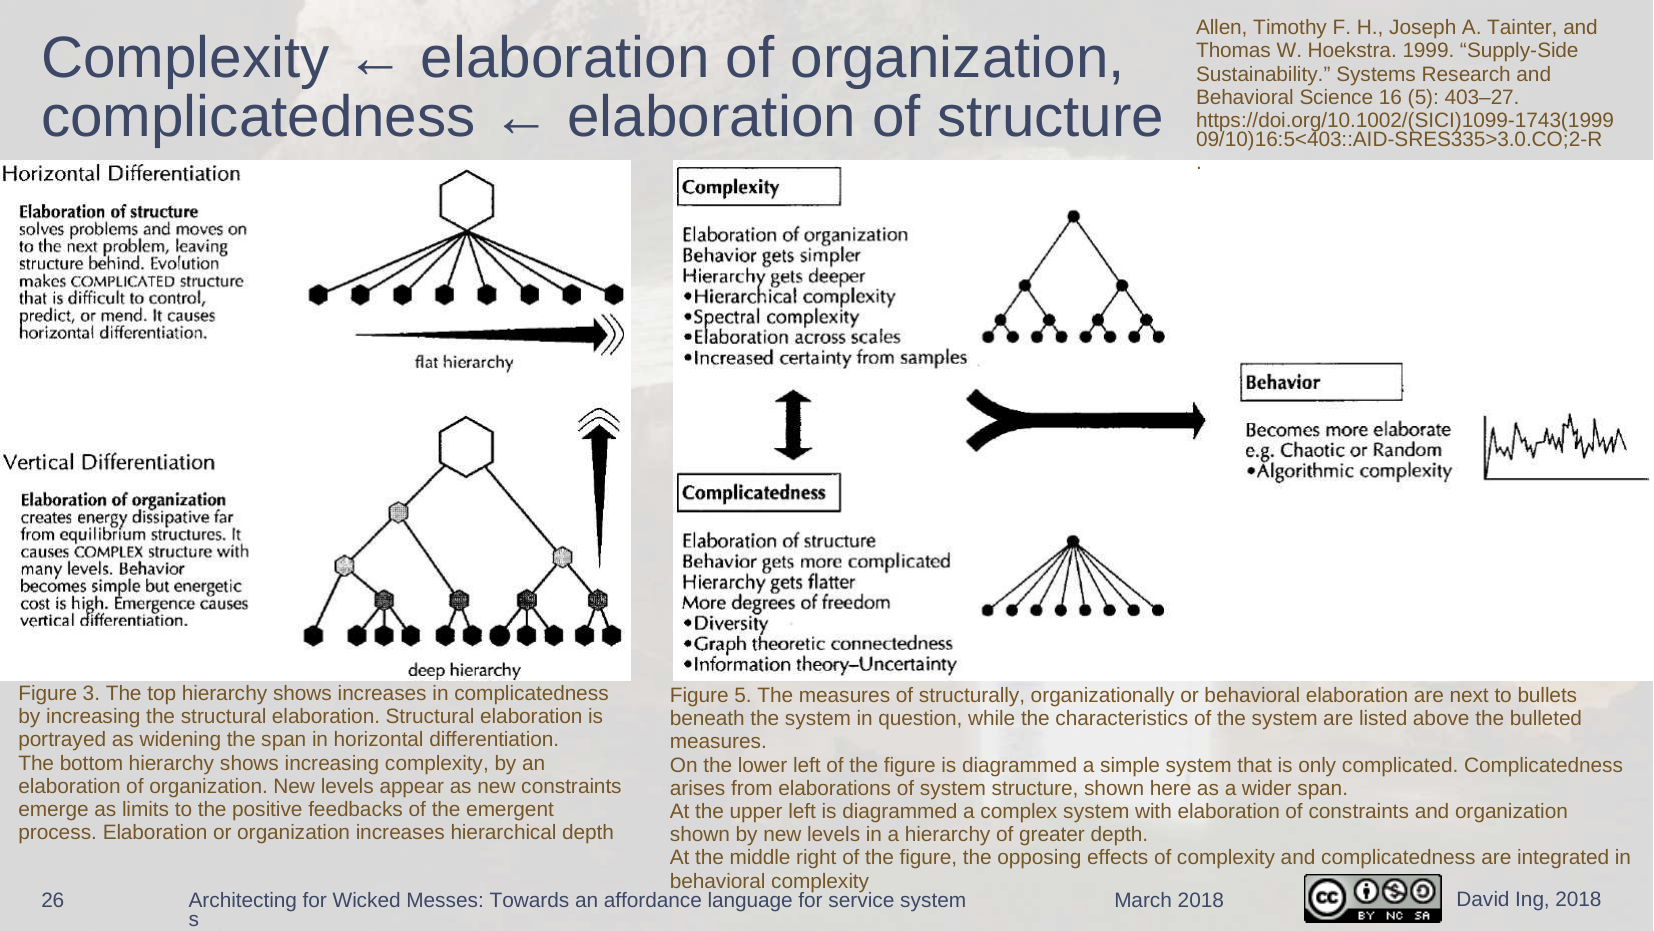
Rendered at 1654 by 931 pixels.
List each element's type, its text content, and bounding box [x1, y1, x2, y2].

picture [0, 160, 631, 681]
picture [673, 160, 1654, 681]
title Complexity ← elaboration of organization, complicatedness ← elaboration of structure [41, 30, 1181, 148]
text_box Solving for the optimal Problem solution involves analysis, research employing quantitative methods seeking optimal outcomes. Unfortunately, as conditions change, problems frequently do not remain solved or resolved but reappear, and usually in more complex forms. Furthermore, every solution and resolution generates new problems, ones that tend to be more complex than the ones solved or resolved. [0, 0, 1653, 931]
picture [1304, 889, 1442, 923]
text_box Figure 3. The top hierarchy shows increases in complicatedness by increasing the structural elaboration. Structural elaboration is portrayed as widening the span in horizontal differentiation. The bottom hierarchy shows increasing complexity, by an elaboration of organization. New levels appear as new constraints emerge as limits to the positive feedbacks of the emergent process. Elaboration or organization increases hierarchical depth [3, 674, 649, 845]
text_box Figure 5. The measures of structurally, organizationally or behavioral elaboration are next to bullets beneath the system in question, while the characteristics of the system are listed above the bulleted measures. On the lower left of the figure is diagrammed a simple system that is only complicated. Complicatedness arises from elaborations of system structure, shown here as a wider span. At the upper left is diagrammed a complex system with elaboration of constraints and organization shown by new levels in a hierarchy of greater depth. At the middle right of the figure, the opposing effects of complexity and complicatedness are integrated in behavioral complexity [655, 676, 1647, 889]
text_box Allen, Timothy F. H., Joseph A. Tainter, and Thomas W. Hoekstra. 1999. “Supply-Side Sustainability.” Systems Research and Behavioral Science 16 (5): 403–27. https://doi.org/10.1002/(SICI)1099-1743(199909/10)16:5<403::AID-SRES335>3.0.CO;2-R. [1181, 8, 1640, 163]
